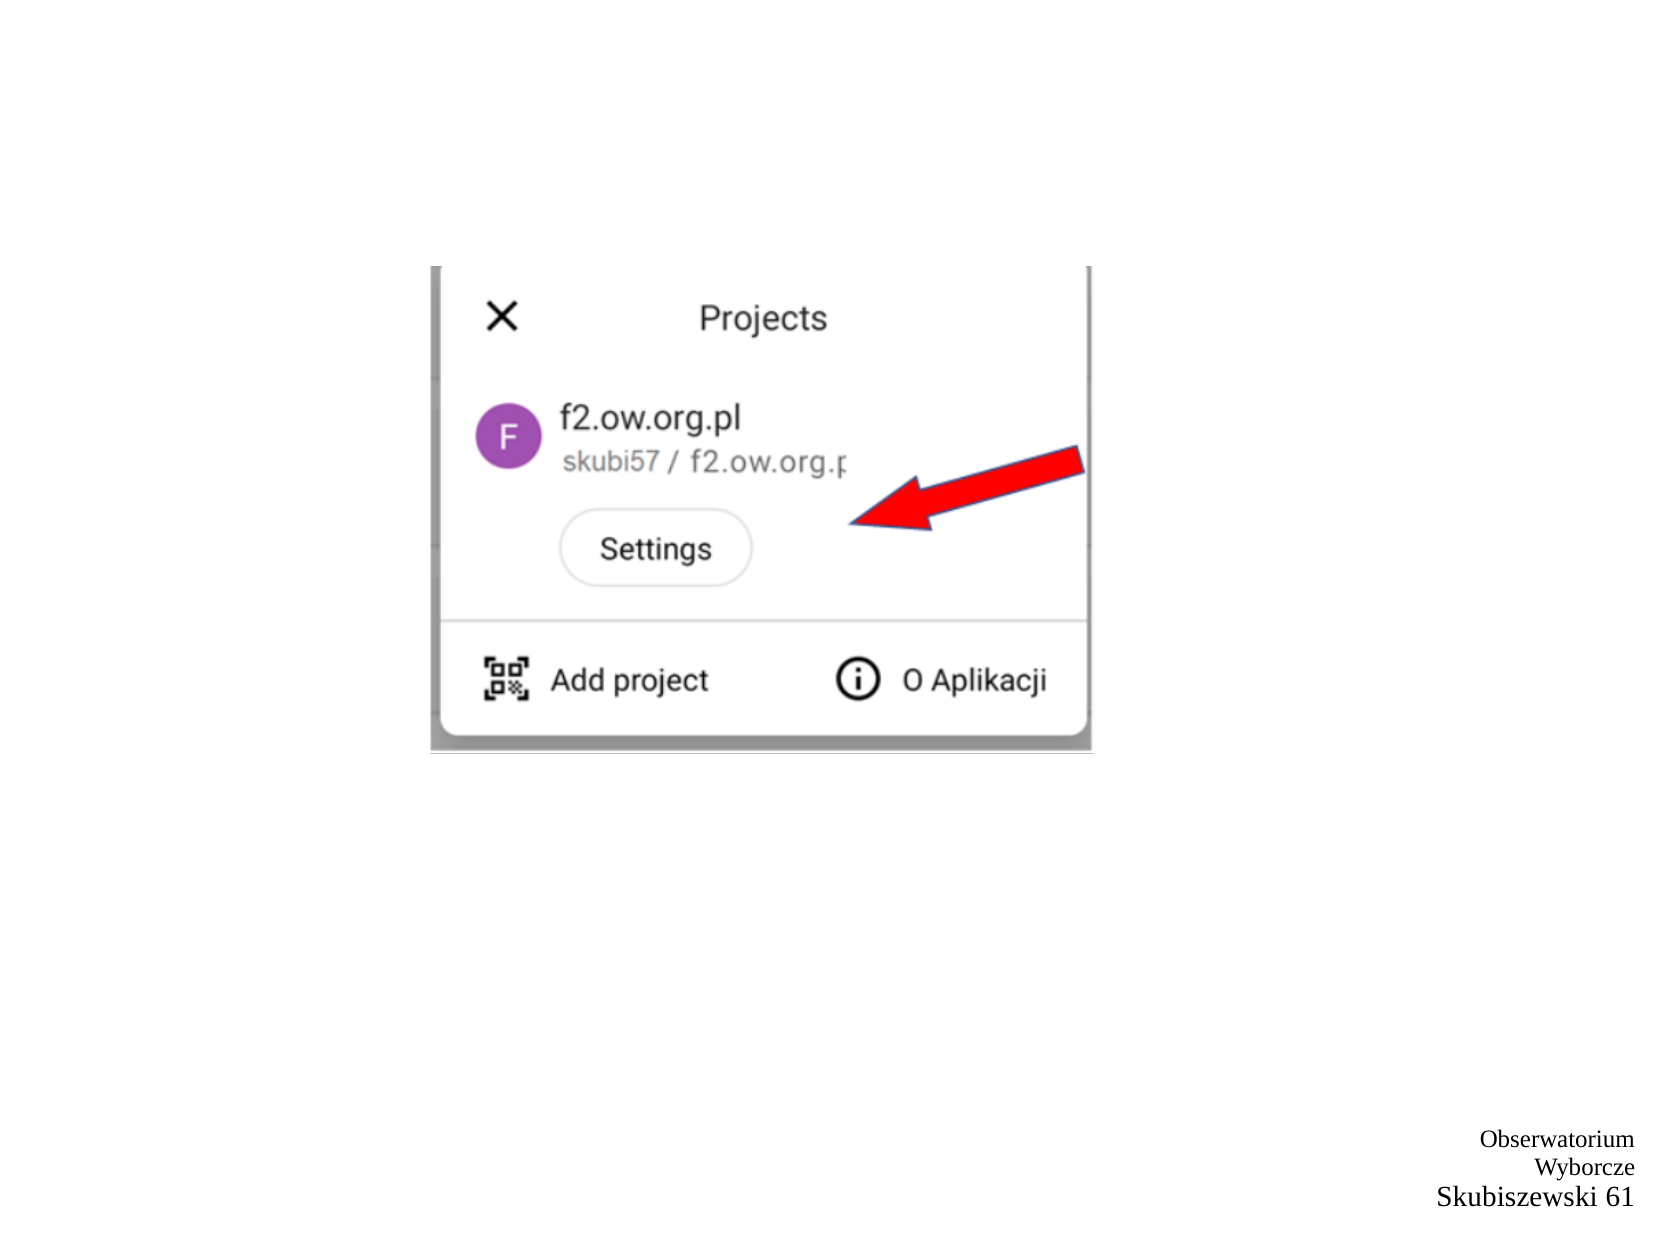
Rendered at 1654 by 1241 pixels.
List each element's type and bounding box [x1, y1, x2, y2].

picture [430, 266, 1095, 755]
